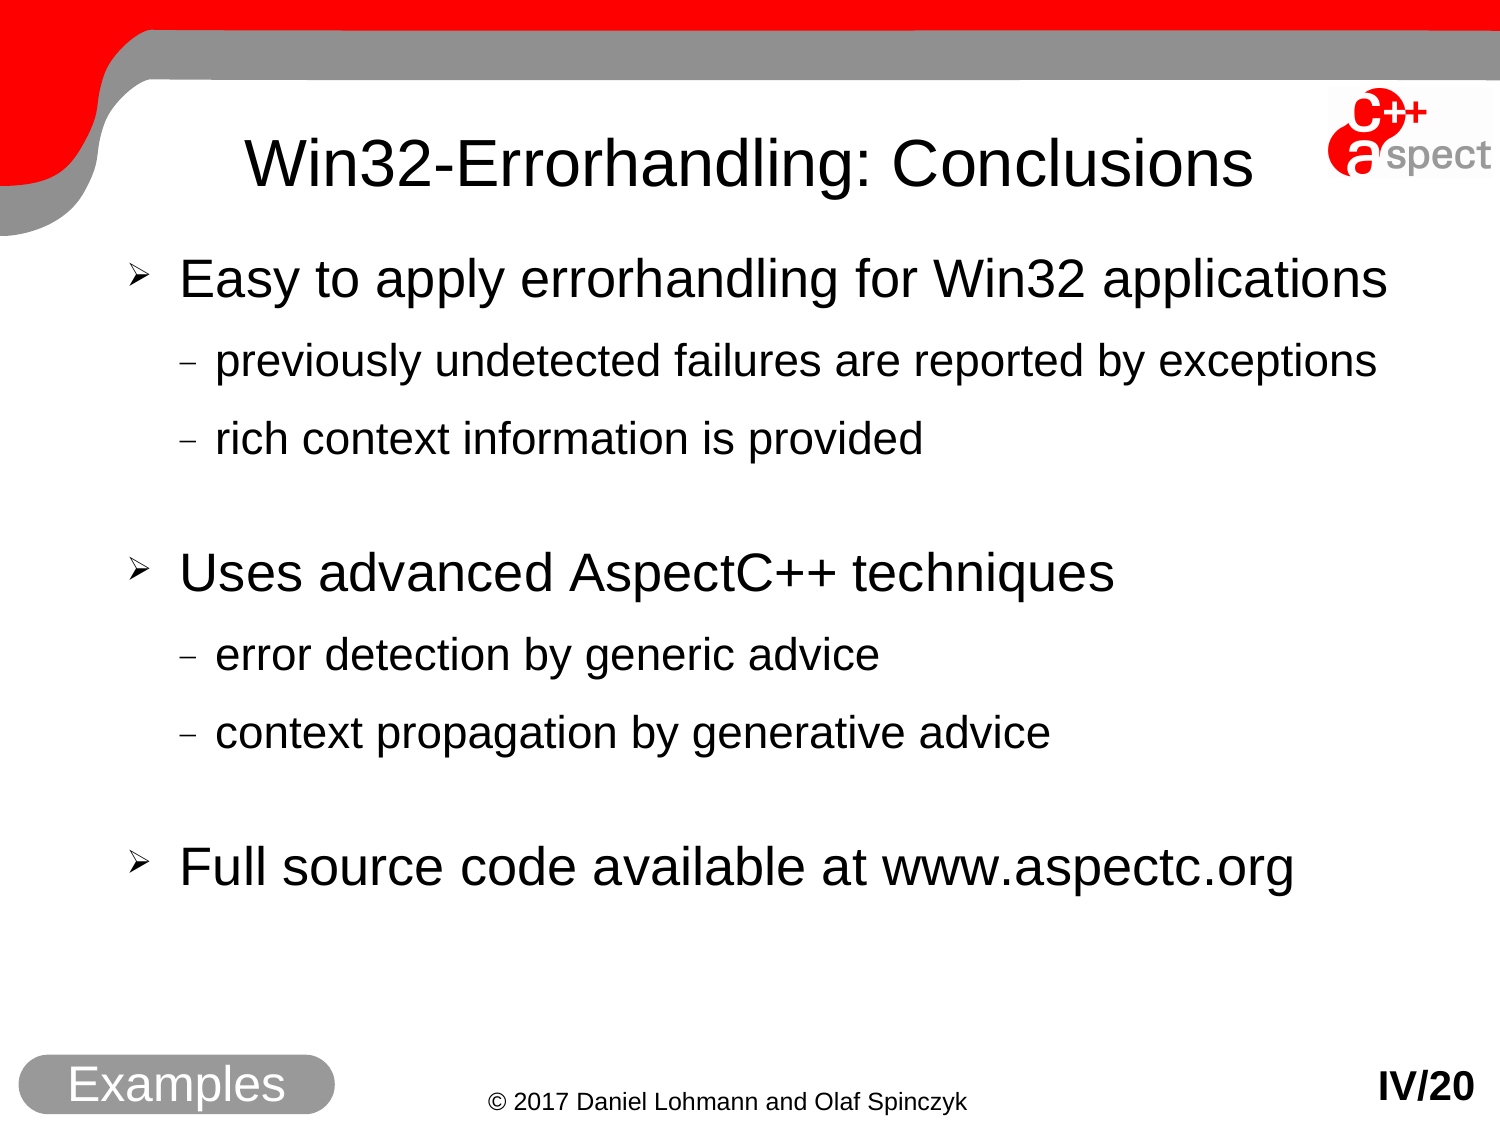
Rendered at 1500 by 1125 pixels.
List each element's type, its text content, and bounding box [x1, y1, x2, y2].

list Easy to apply errorhandling for Win32 applications previously undetected failures are reported by exceptions rich context information is provided Uses advanced AspectC++ techniques error detection by generic advice context propagation by generative advice Full source code available at www.aspectc.org [126, 248, 1459, 1013]
title Win32-Errorhandling: Conclusions [112, 98, 1388, 223]
